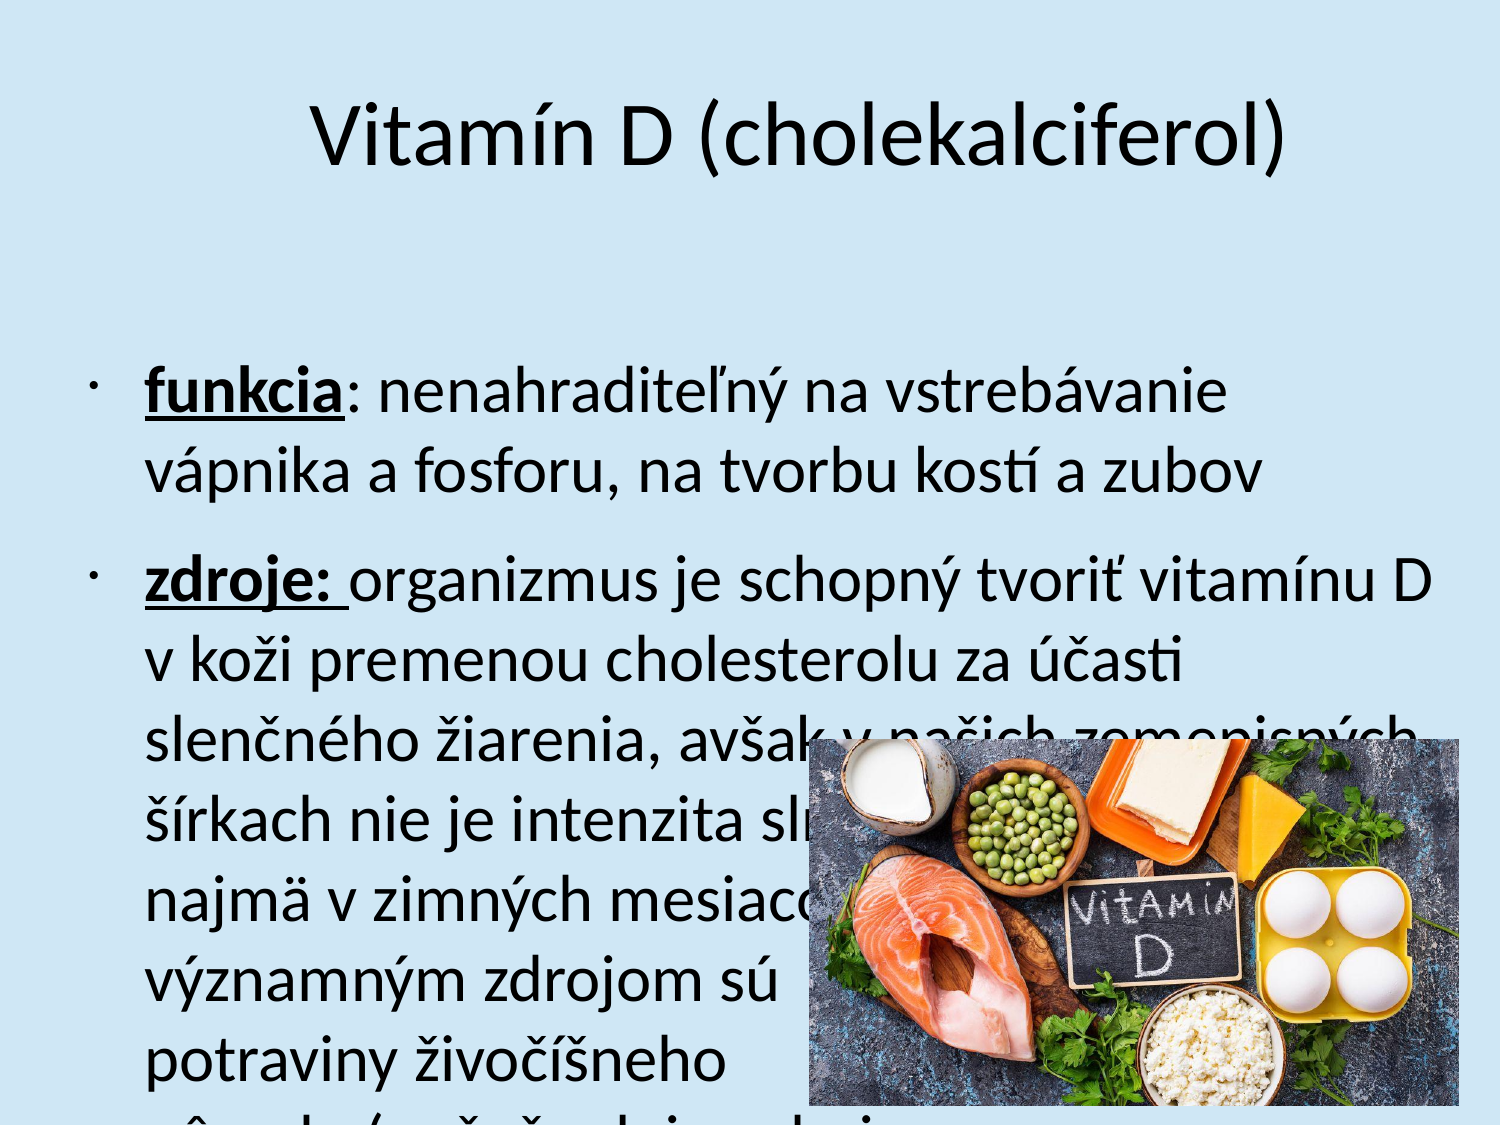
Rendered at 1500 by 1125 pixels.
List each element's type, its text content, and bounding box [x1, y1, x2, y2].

picture [809, 739, 1459, 1106]
title Vitamín D (cholekalciferol) [123, 66, 1477, 200]
list funkcia: nenahraditeľný na vstrebávanie vápnika a fosforu, na tvorbu kostí a zubov zdroje: organizmus je schopný tvoriť vitamínu D v koži premenou cholesterolu za účasti slenčného žiarenia, avšak v našich zemepisných šírkach nie je intenzita slnečného žiarenia, najmä v zimných mesiacoch, dostatočná. Preto významným zdrojom sú potraviny živočíšneho pôvodu (pečeň, olej z rybej pečene, vaječný žĺtok) a obohatené margaríny. [73, 338, 1459, 1125]
